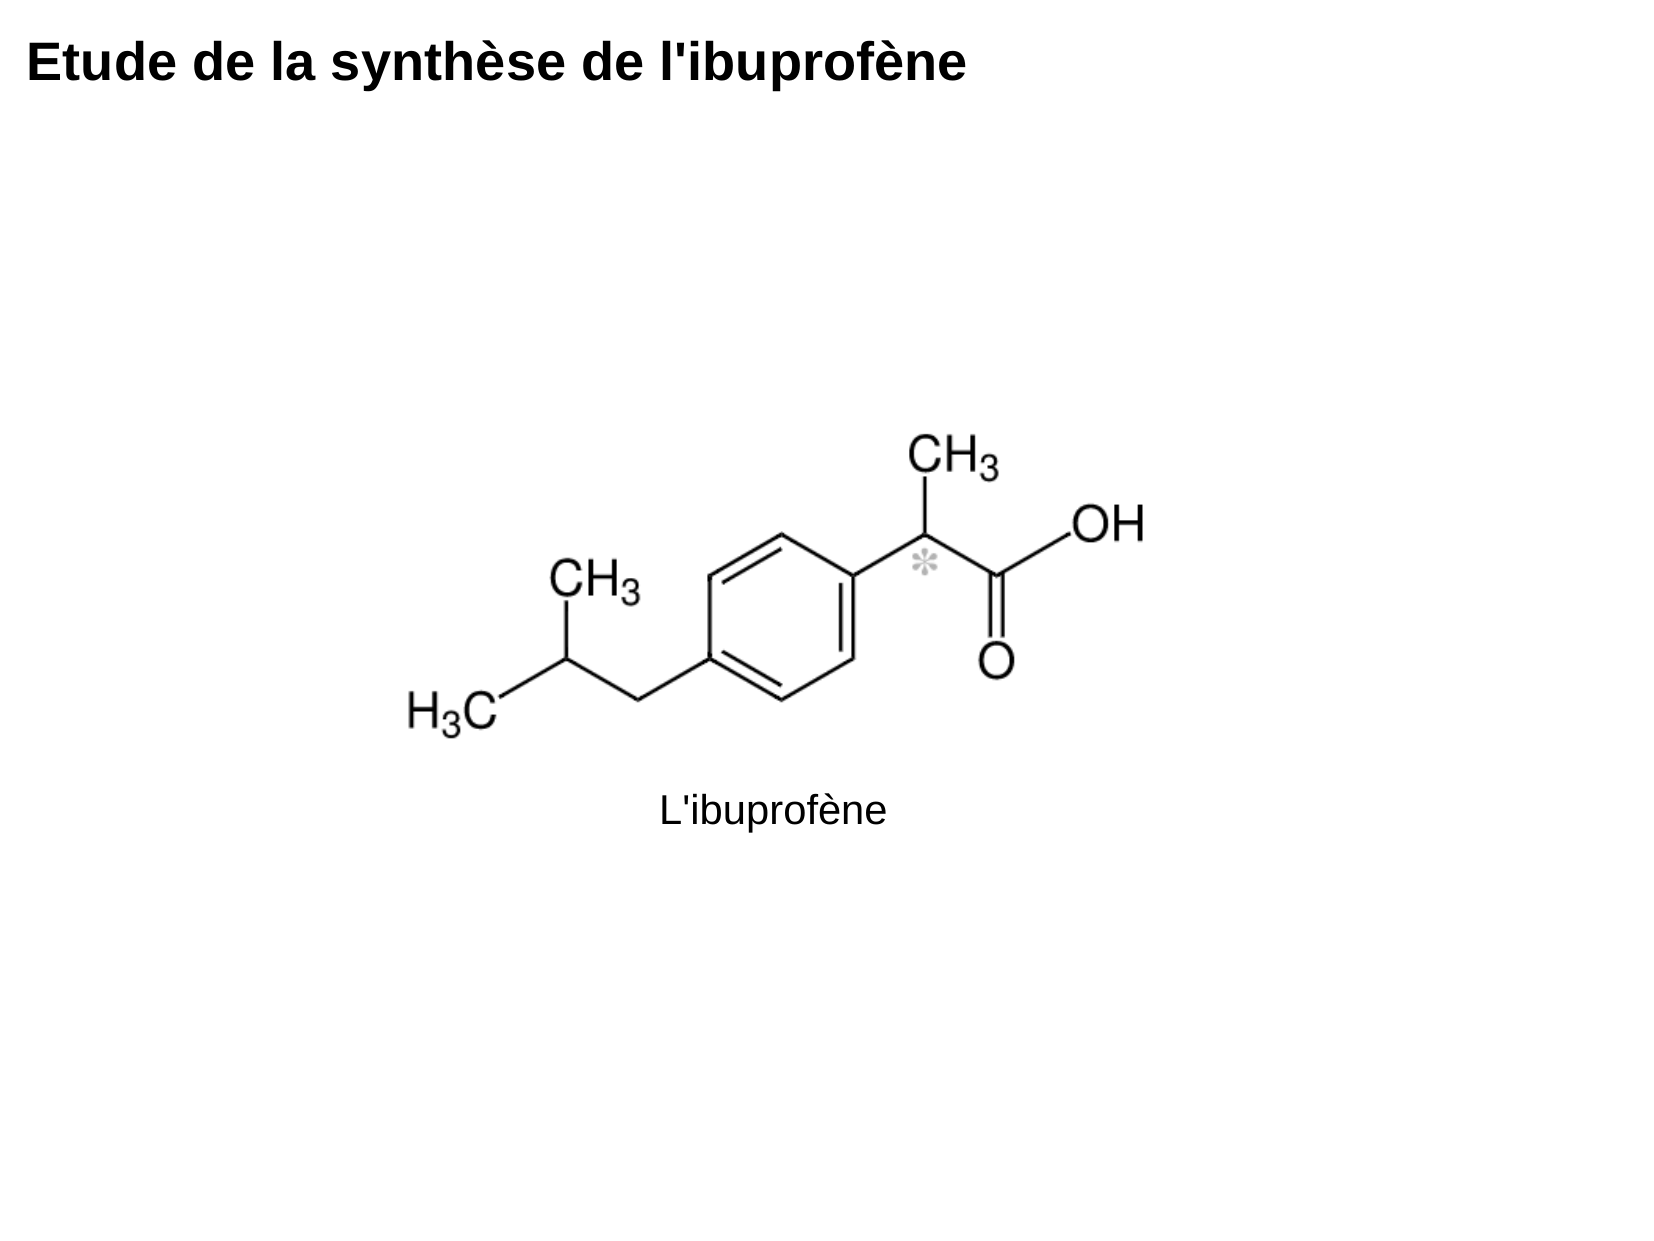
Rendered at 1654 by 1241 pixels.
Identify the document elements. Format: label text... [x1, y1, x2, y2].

text_box L'ibuprofène [377, 779, 1170, 842]
picture [401, 425, 1185, 787]
text_box Etude de la synthèse de l'ibuprofène [11, 23, 993, 163]
